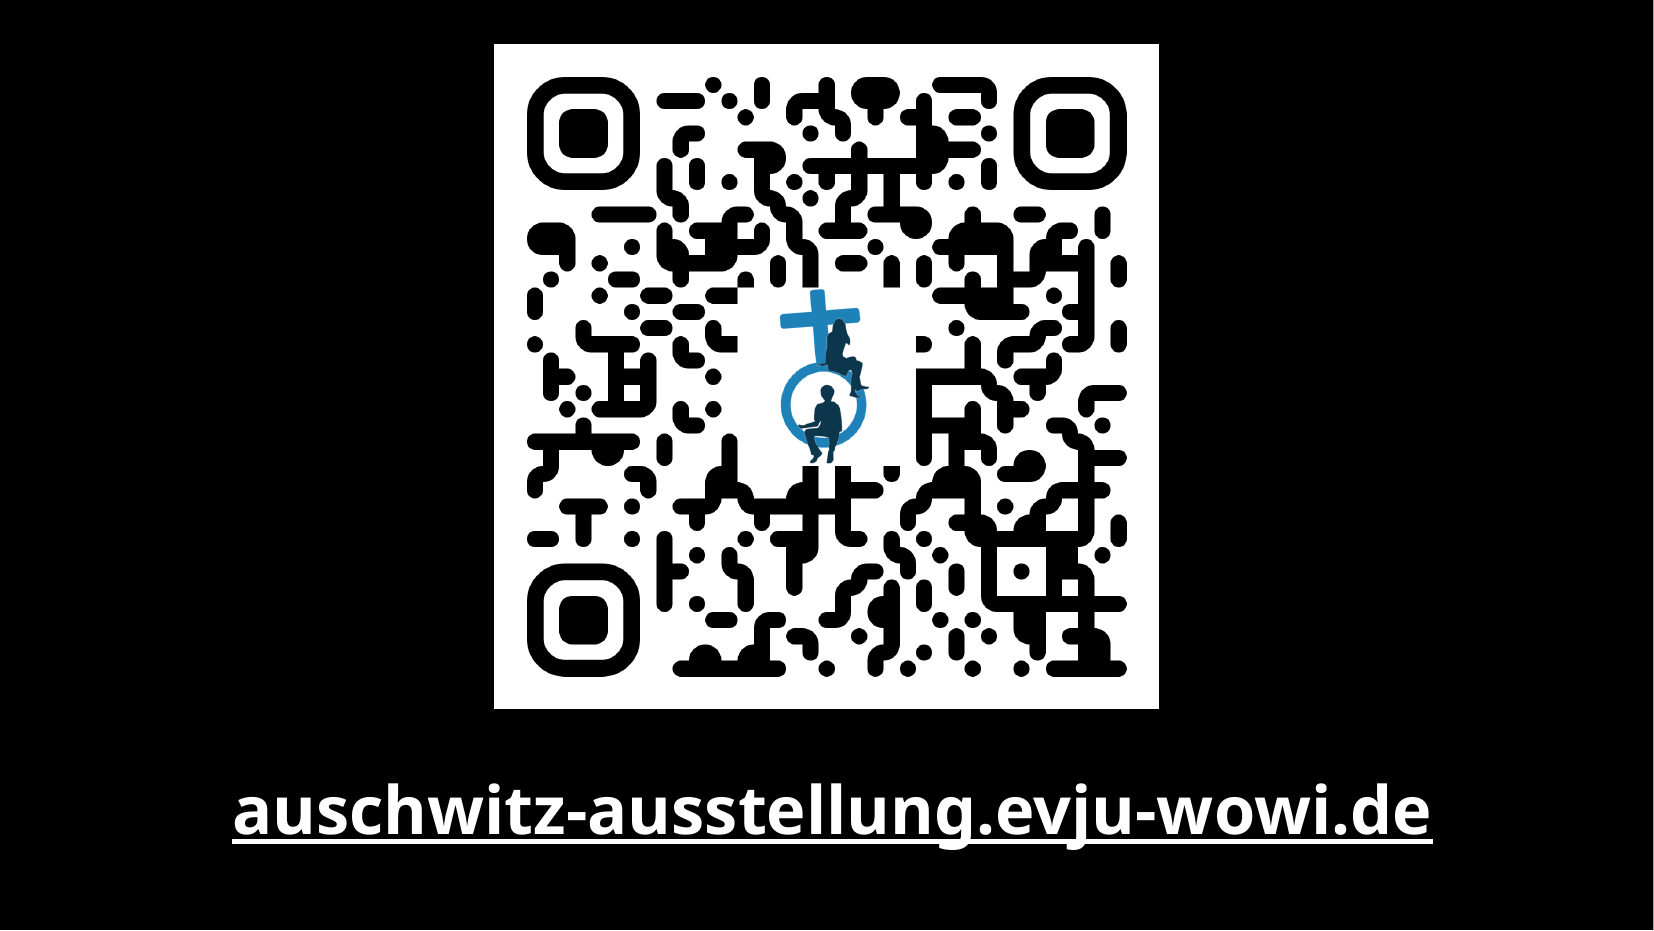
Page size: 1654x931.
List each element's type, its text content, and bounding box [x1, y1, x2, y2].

picture [494, 44, 1159, 709]
title auschwitz-ausstellung.evju-wowi.de [88, 730, 1577, 886]
